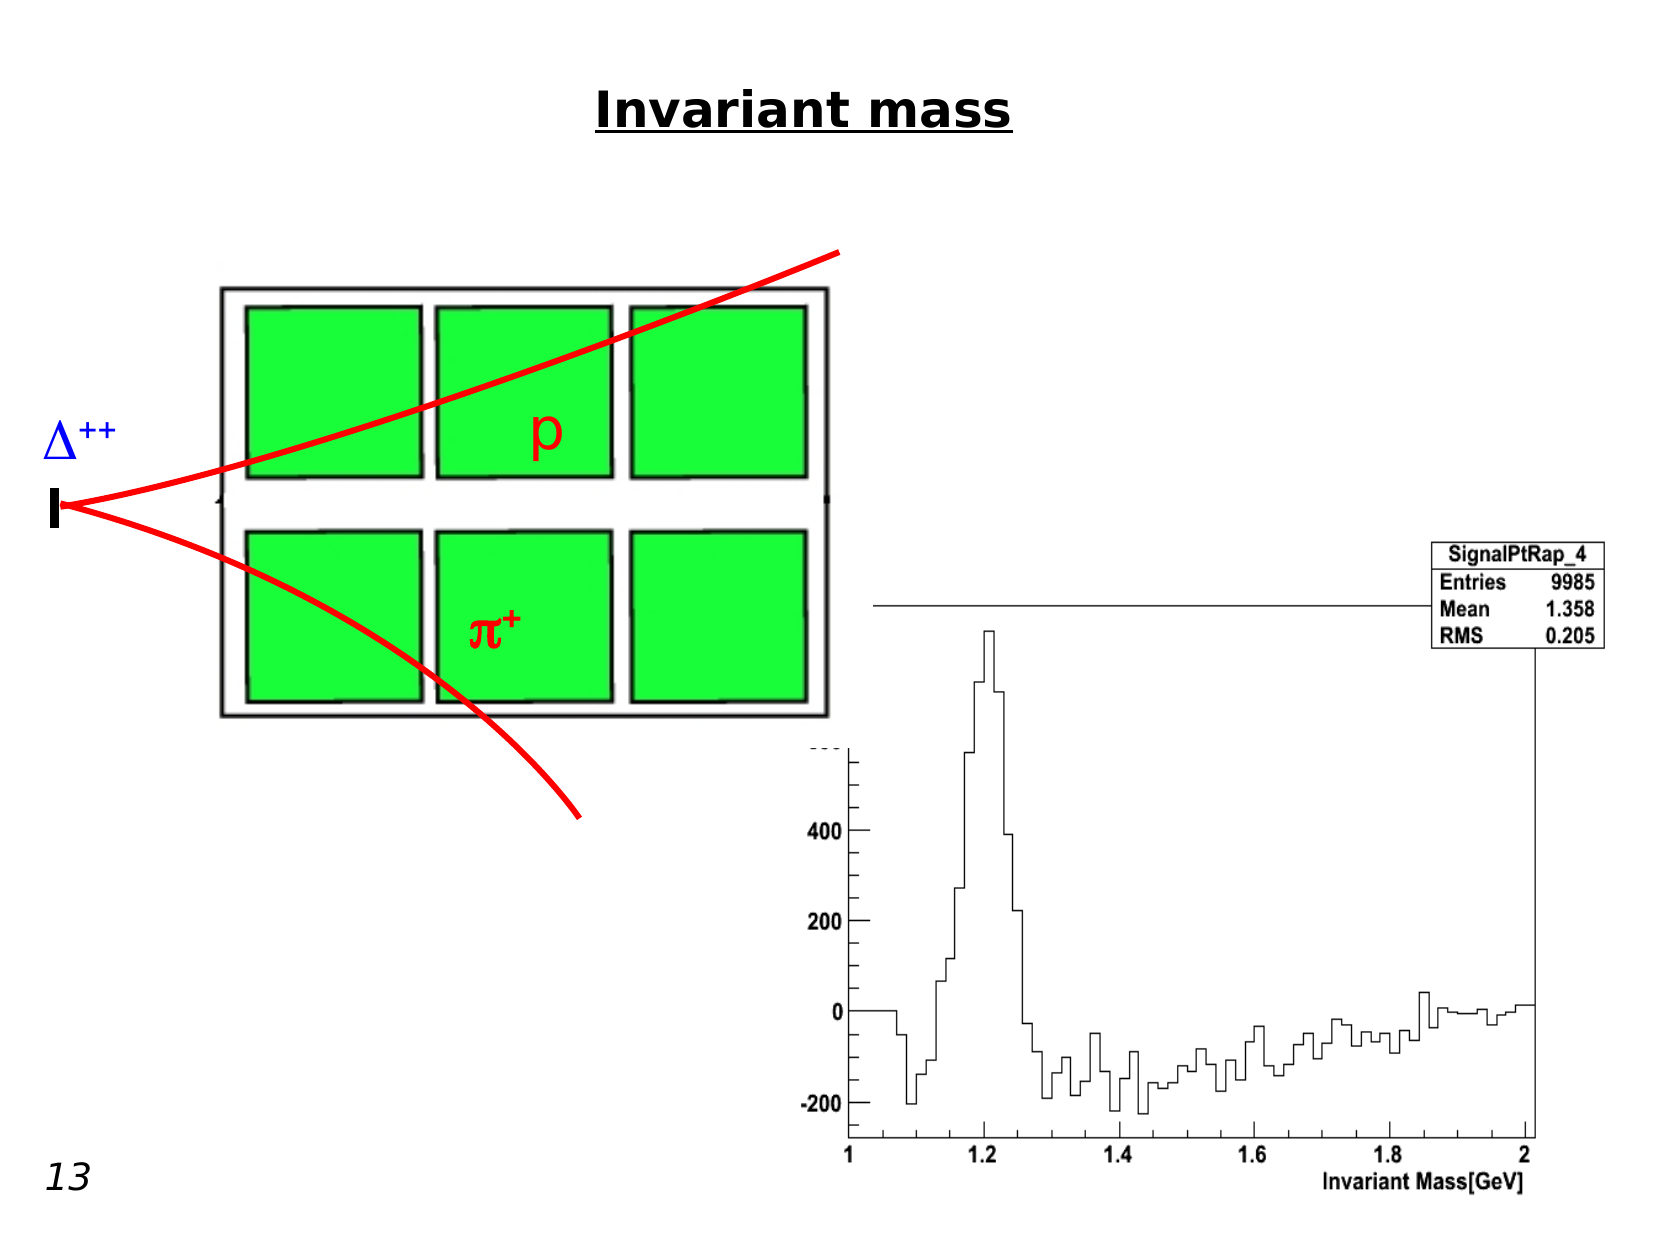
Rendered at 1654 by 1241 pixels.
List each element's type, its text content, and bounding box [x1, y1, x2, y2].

picture [184, 262, 804, 476]
text_box p+ [469, 604, 565, 682]
text_box D++ [42, 416, 116, 493]
picture [184, 262, 1621, 1205]
picture [184, 547, 512, 748]
text_box p [528, 395, 595, 466]
text_box Invariant mass [594, 80, 1014, 139]
